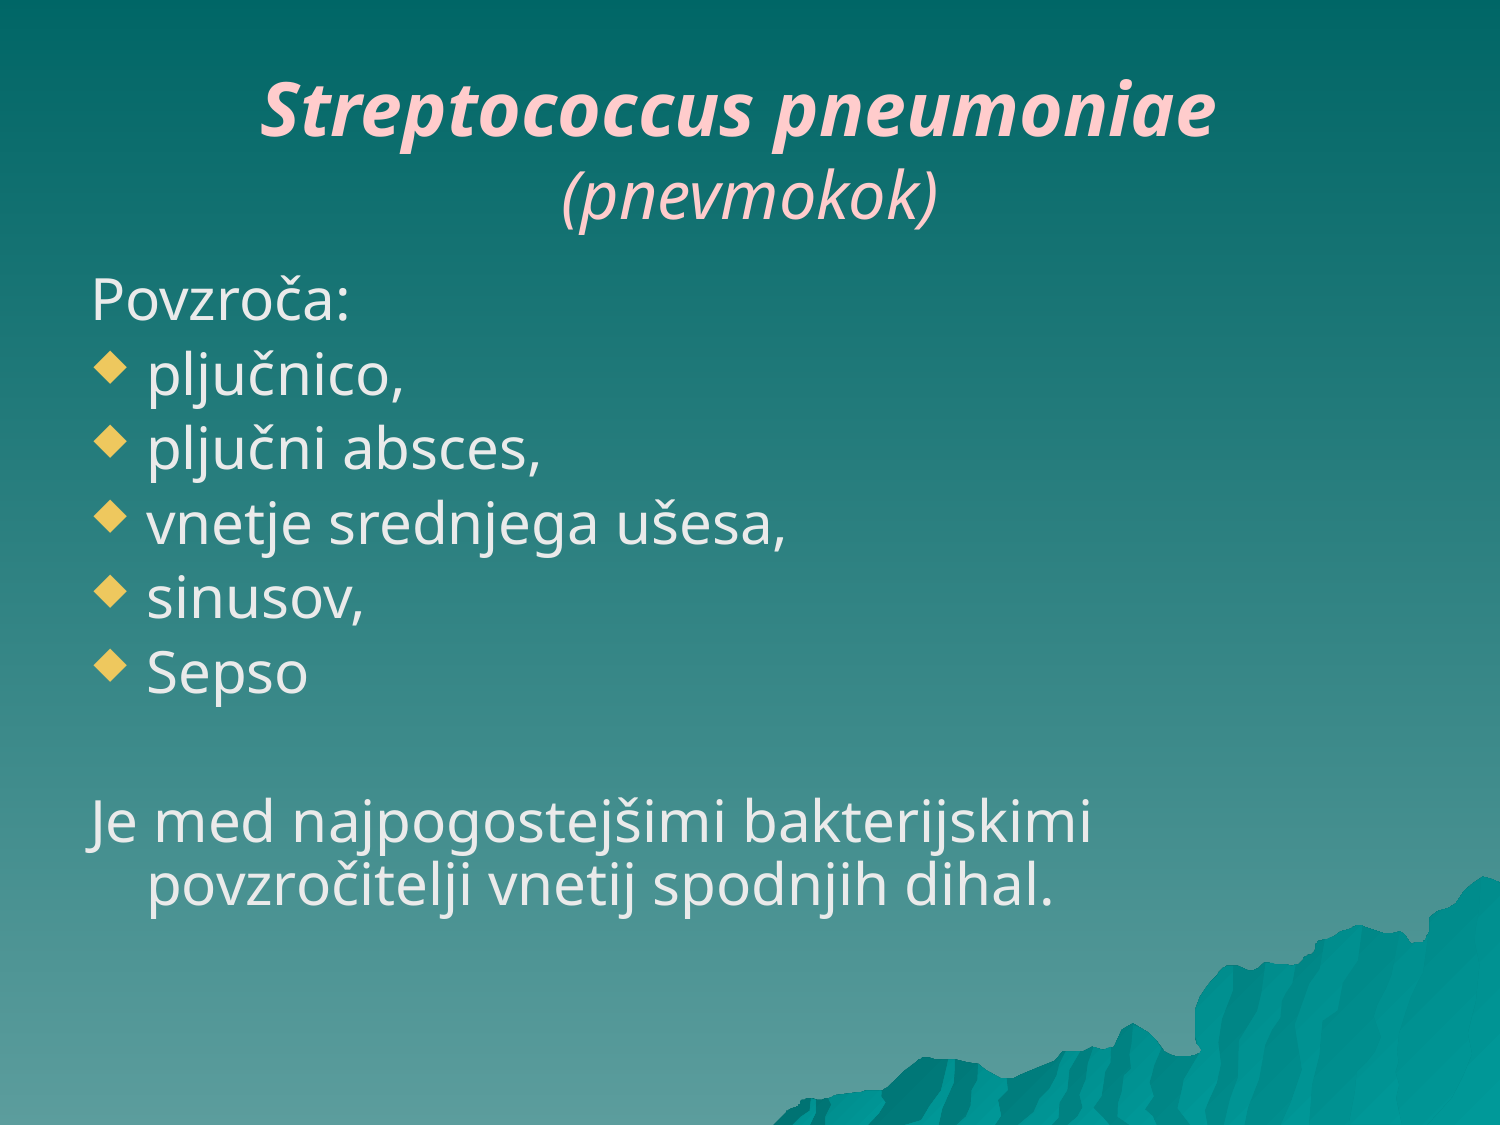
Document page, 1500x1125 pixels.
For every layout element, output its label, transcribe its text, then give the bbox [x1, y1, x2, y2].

list Povzroča: pljučnico, pljučni absces, vnetje srednjega ušesa, sinusov, Sepso Je med najpogostejšimi bakterijskimi povzročitelji vnetij spodnjih dihal. [75, 262, 1425, 1006]
title Streptococcus pneumoniae (pnevmokok) [75, 45, 1425, 233]
